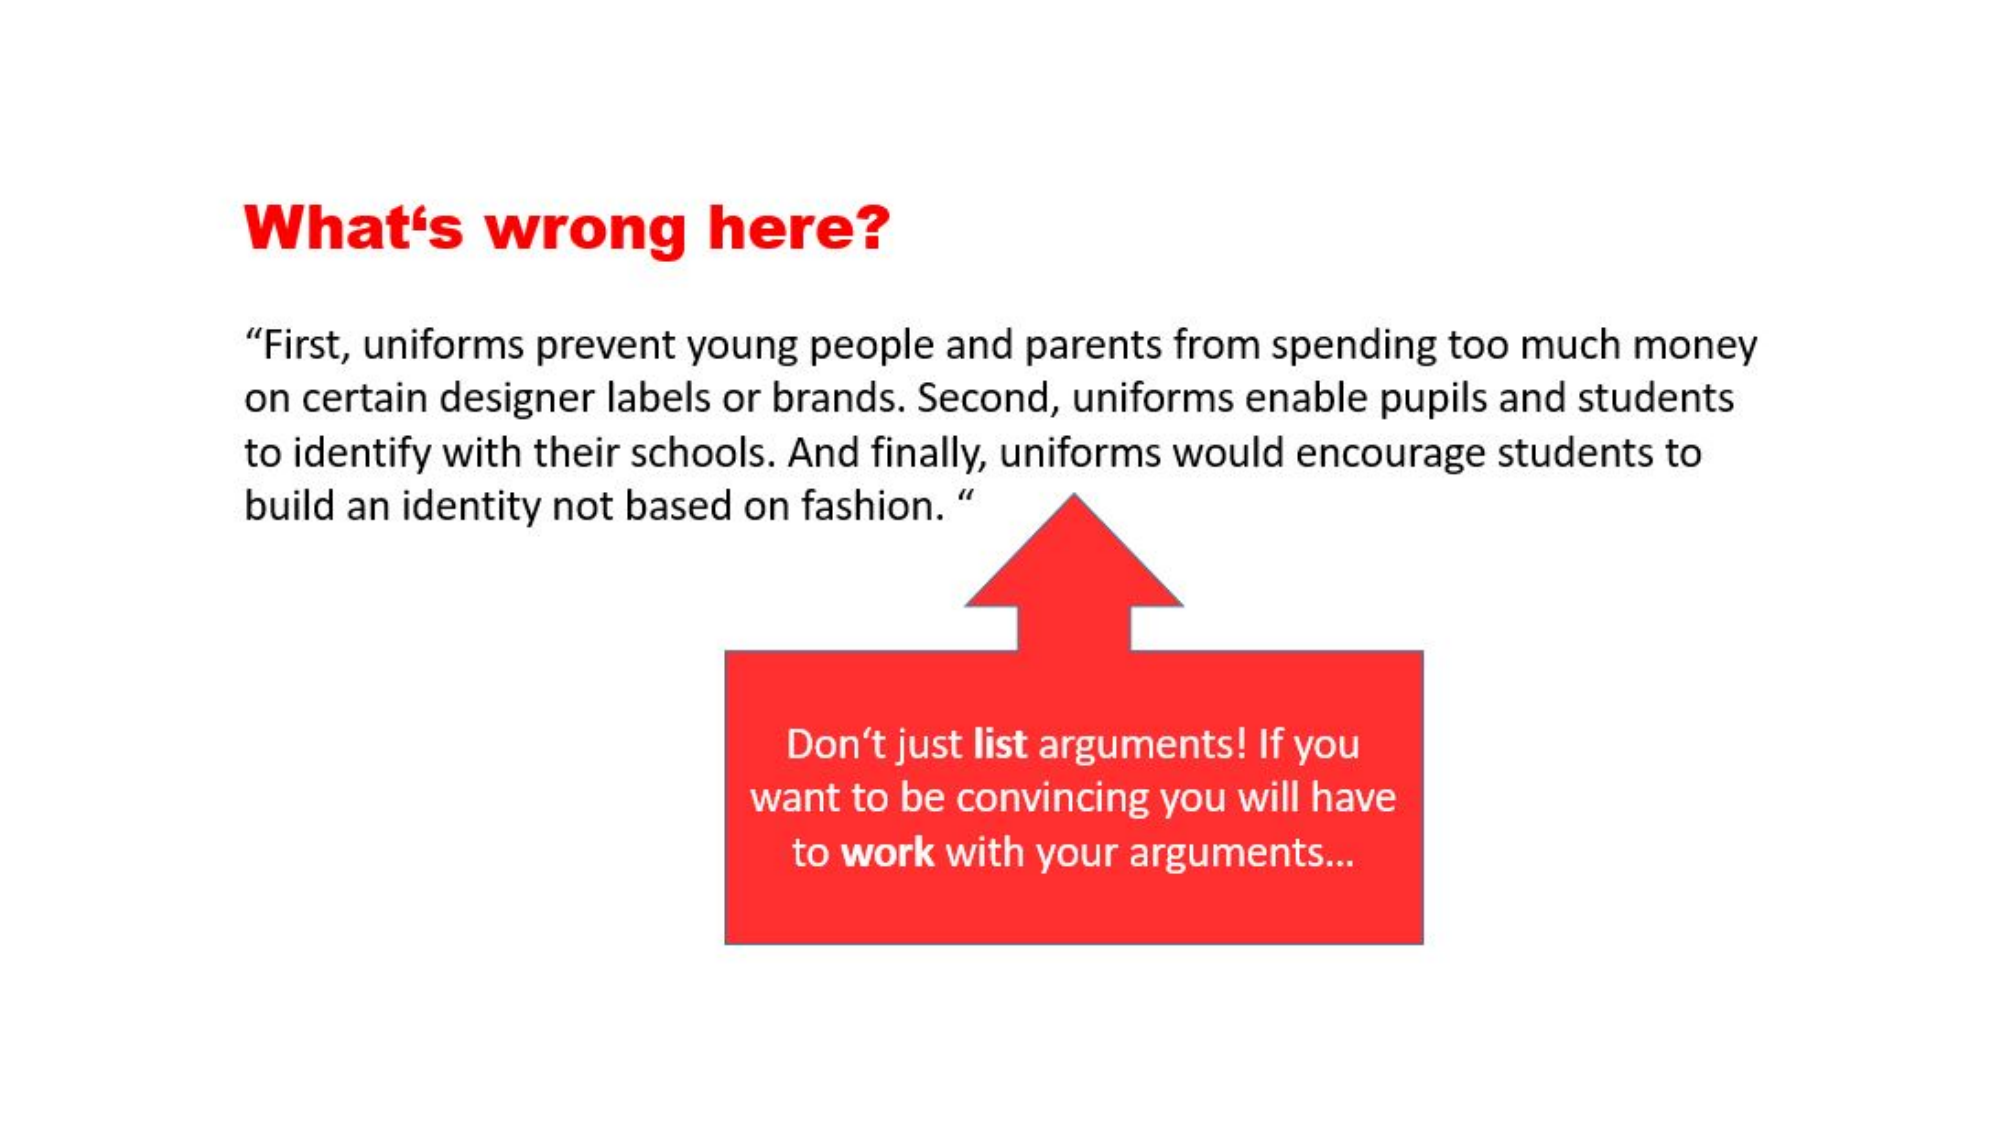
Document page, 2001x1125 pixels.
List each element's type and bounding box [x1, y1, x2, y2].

picture [161, 141, 1818, 1017]
